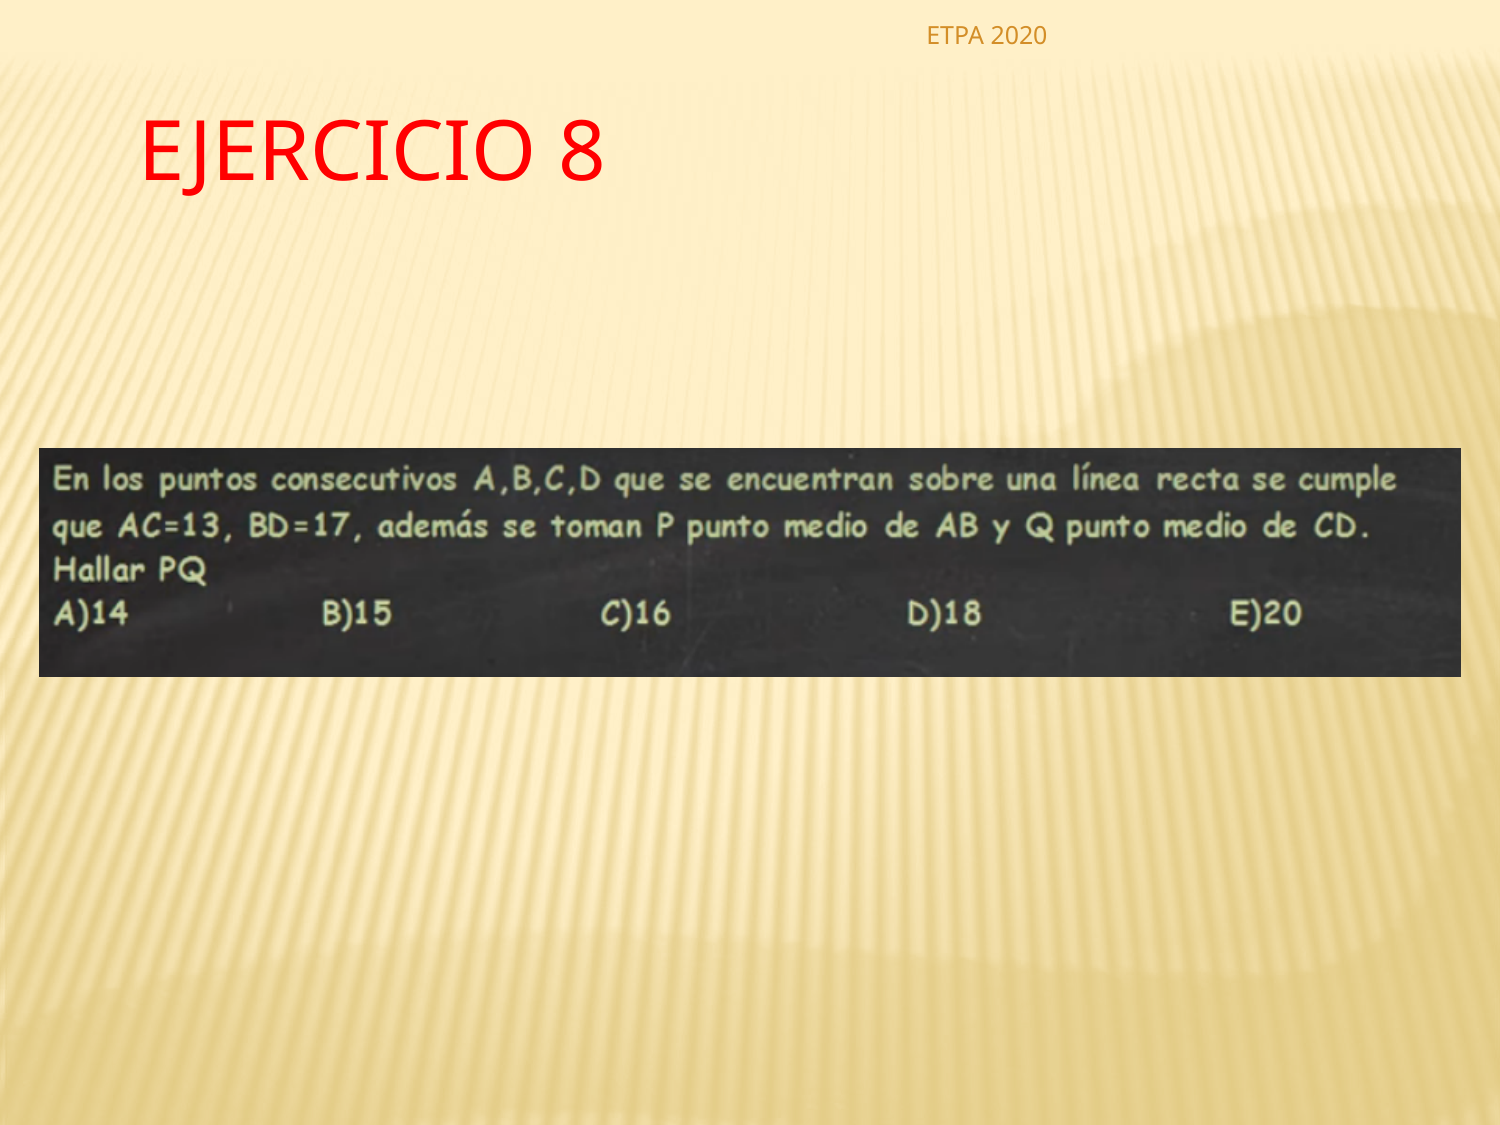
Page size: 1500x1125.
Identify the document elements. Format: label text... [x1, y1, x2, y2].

text_box EJERCICIO 8 [123, 90, 691, 205]
footer ETPA 2020 [512, 12, 1063, 60]
picture [0, 0, 1500, 1125]
